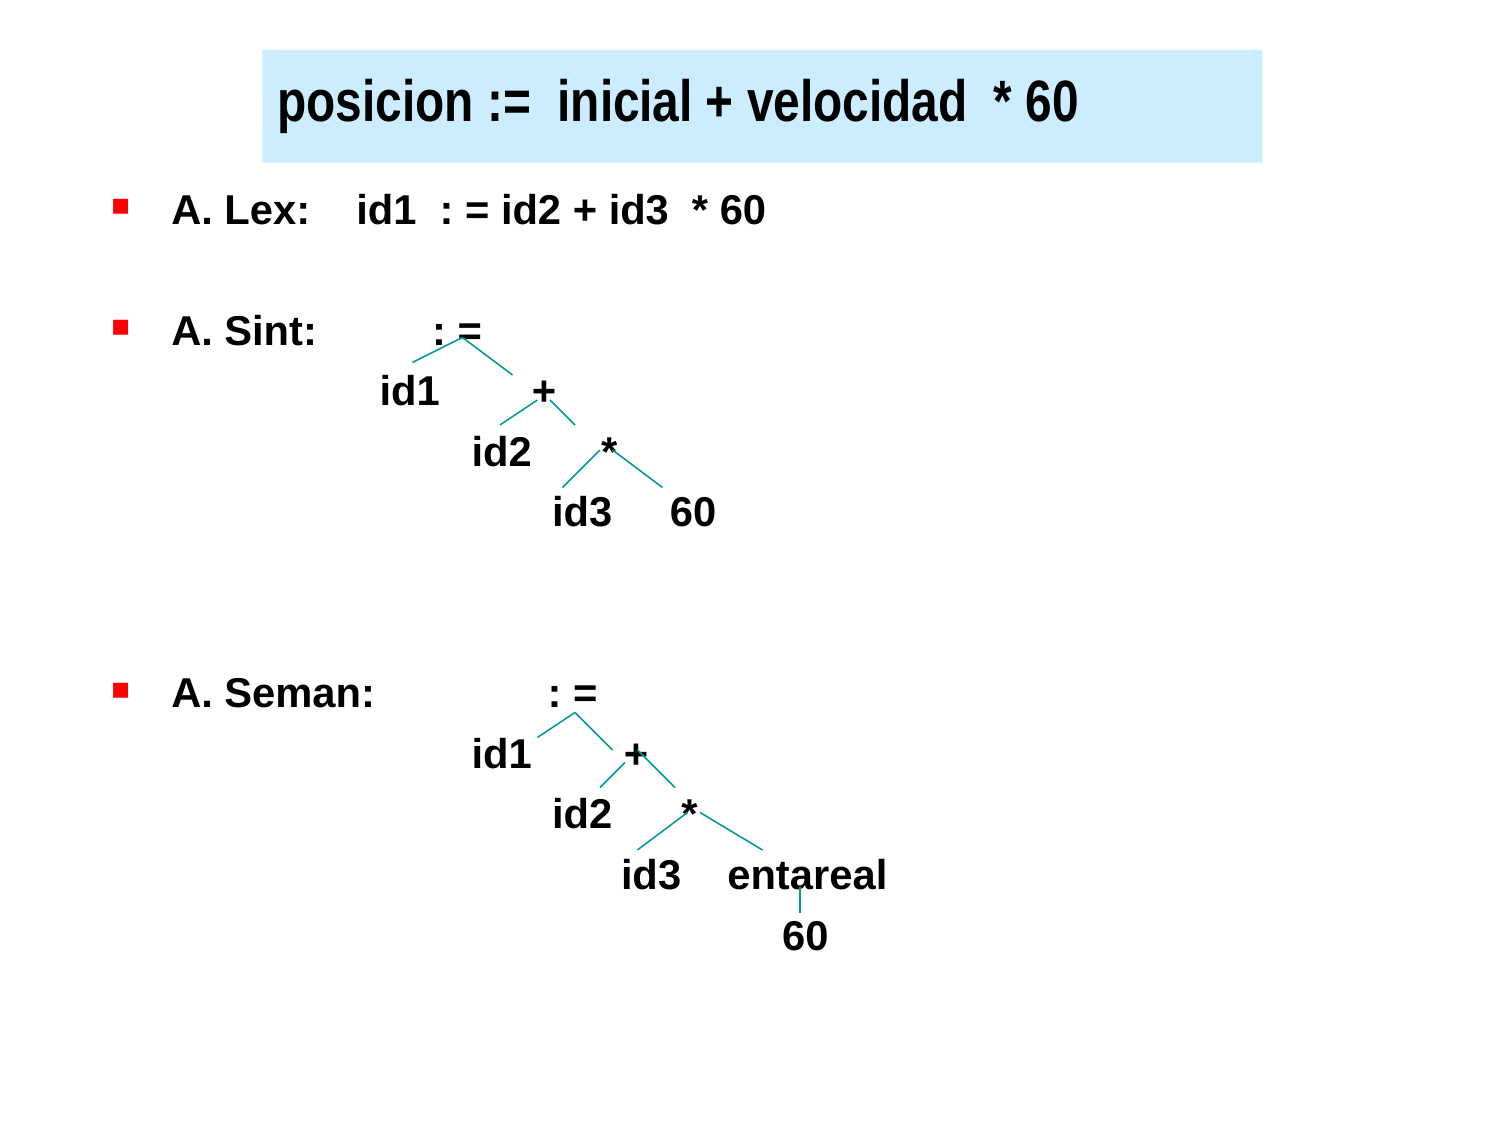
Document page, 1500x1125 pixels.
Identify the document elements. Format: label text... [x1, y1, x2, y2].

title posicion := inicial + velocidad * 60 [262, 49, 1263, 163]
list A. Lex: id1 : = id2 + id3 * 60 A. Sint: : = id1 + id2 * id3 60 A. Seman: : = id1 + id2 * id3 entareal 60 [99, 174, 1463, 1063]
